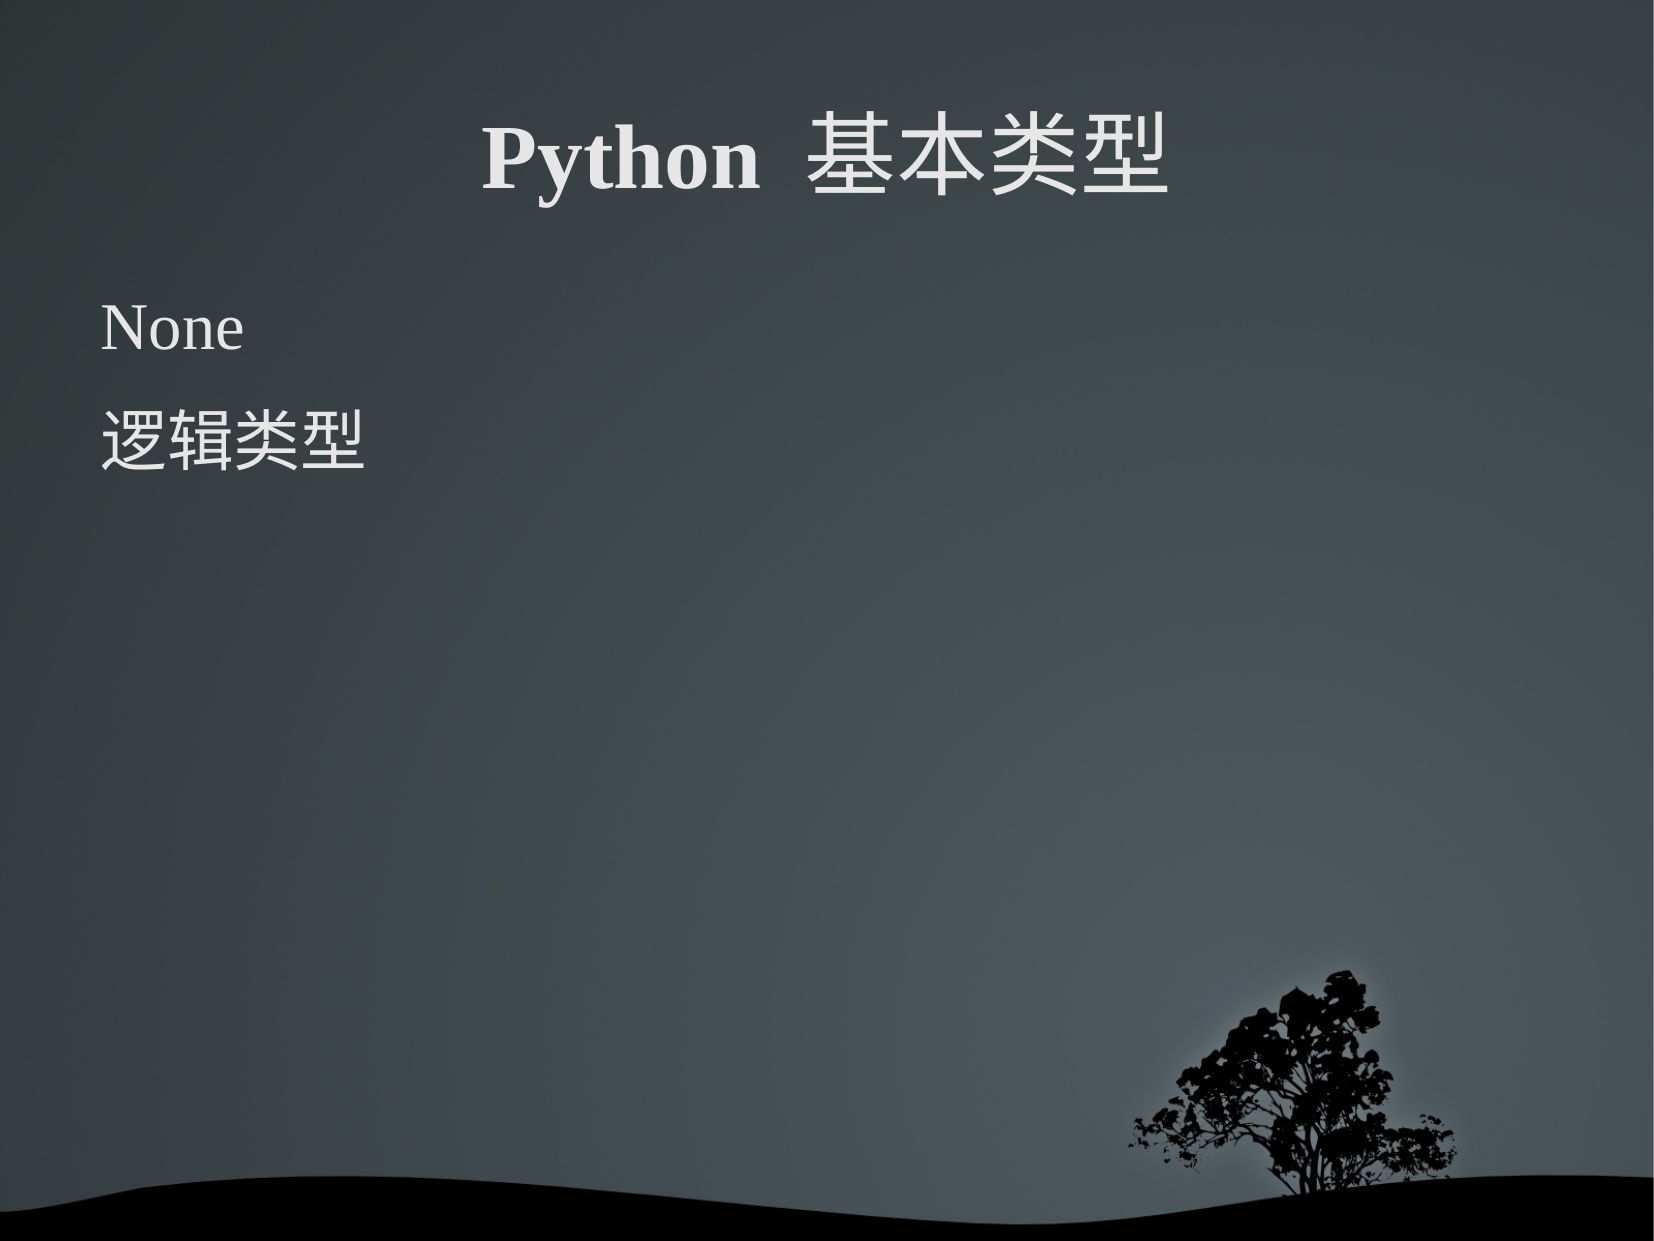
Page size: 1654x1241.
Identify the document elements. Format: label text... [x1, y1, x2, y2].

title Python 基本类型 [82, 49, 1571, 257]
picture [0, 0, 1654, 1241]
list None 逻辑类型 [82, 290, 1571, 1109]
